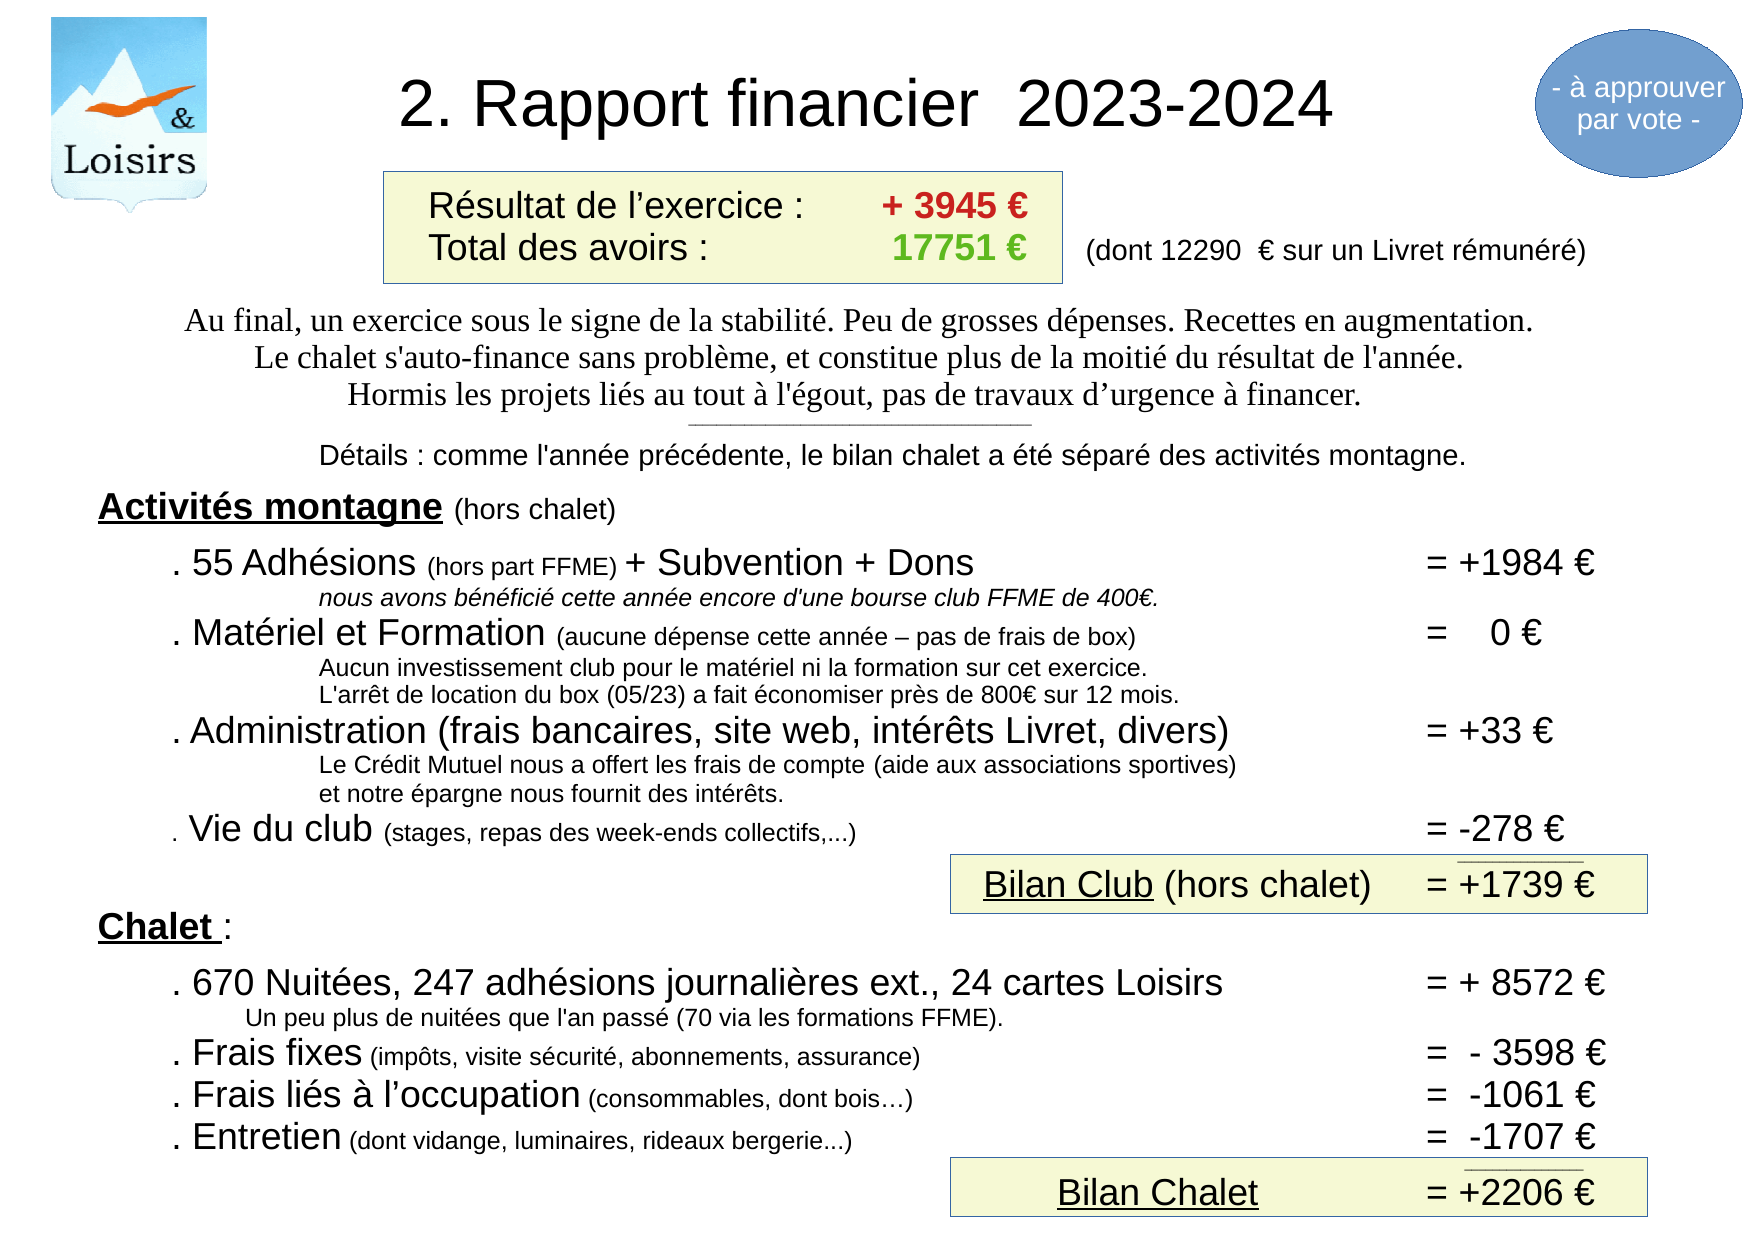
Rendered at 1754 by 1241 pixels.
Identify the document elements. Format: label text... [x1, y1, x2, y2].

picture [51, 17, 207, 213]
text_box 2. Rapport financier 2023-2024 [383, 59, 1415, 149]
text_box Résultat de l’exercice : + 3945 € Total des avoirs : 17751 € (dont 12290 € sur un Livret rémunéré) Au final, un exercice sous le signe de la stabilité. Peu de grosses dépenses. Recettes en augmentation. Le chalet s'auto-finance sans problème, et constitue plus de la moitié du résultat de l'année. Hormis les projets liés au tout à l'égout, pas de travaux d’urgence à financer. _________________________________________________ [118, 177, 1603, 431]
text_box [383, 171, 1063, 177]
text_box - à approuver par vote - [1535, 29, 1743, 178]
text_box Détails : comme l'année précédente, le bilan chalet a été séparé des activités montagne. Activités montagne (hors chalet) . 55 Adhésions (hors part FFME) + Subvention + Dons = +1984 € nous avons bénéficié cette année encore d'une bourse club FFME de 400€. . Matériel et Formation (aucune dépense cette année – pas de frais de box) = 0 € Aucun investissement club pour le matériel ni la formation sur cet exercice. L'arrêt de location du box (05/23) a fait économiser près de 800€ sur 12 mois. . Administration (frais bancaires, site web, intérêts Livret, divers) = +33 € Le Crédit Mutuel nous a offert les frais de compte (aide aux associations sportives) et notre épargne nous fournit des intérêts. . Vie du club (stages, repas des week-ends collectifs,...) = -278 € __________________ Bilan Club (hors chalet) = +1739 € Chalet : . 670 Nuitées, 247 adhésions journalières ext., 24 cartes Loisirs = + 8572 € Un peu plus de nuitées que l'an passé (70 via les formations FFME). . Frais fixes (impôts, visite sécurité, abonnements, assurance) = - 3598 € . Frais liés à l’occupation (consommables, dont bois…) = -1061 € . Entretien (dont vidange, luminaires, rideaux bergerie...) = -1707 € _________________ Bilan Chalet = +2206 € [82, 431, 1648, 1221]
